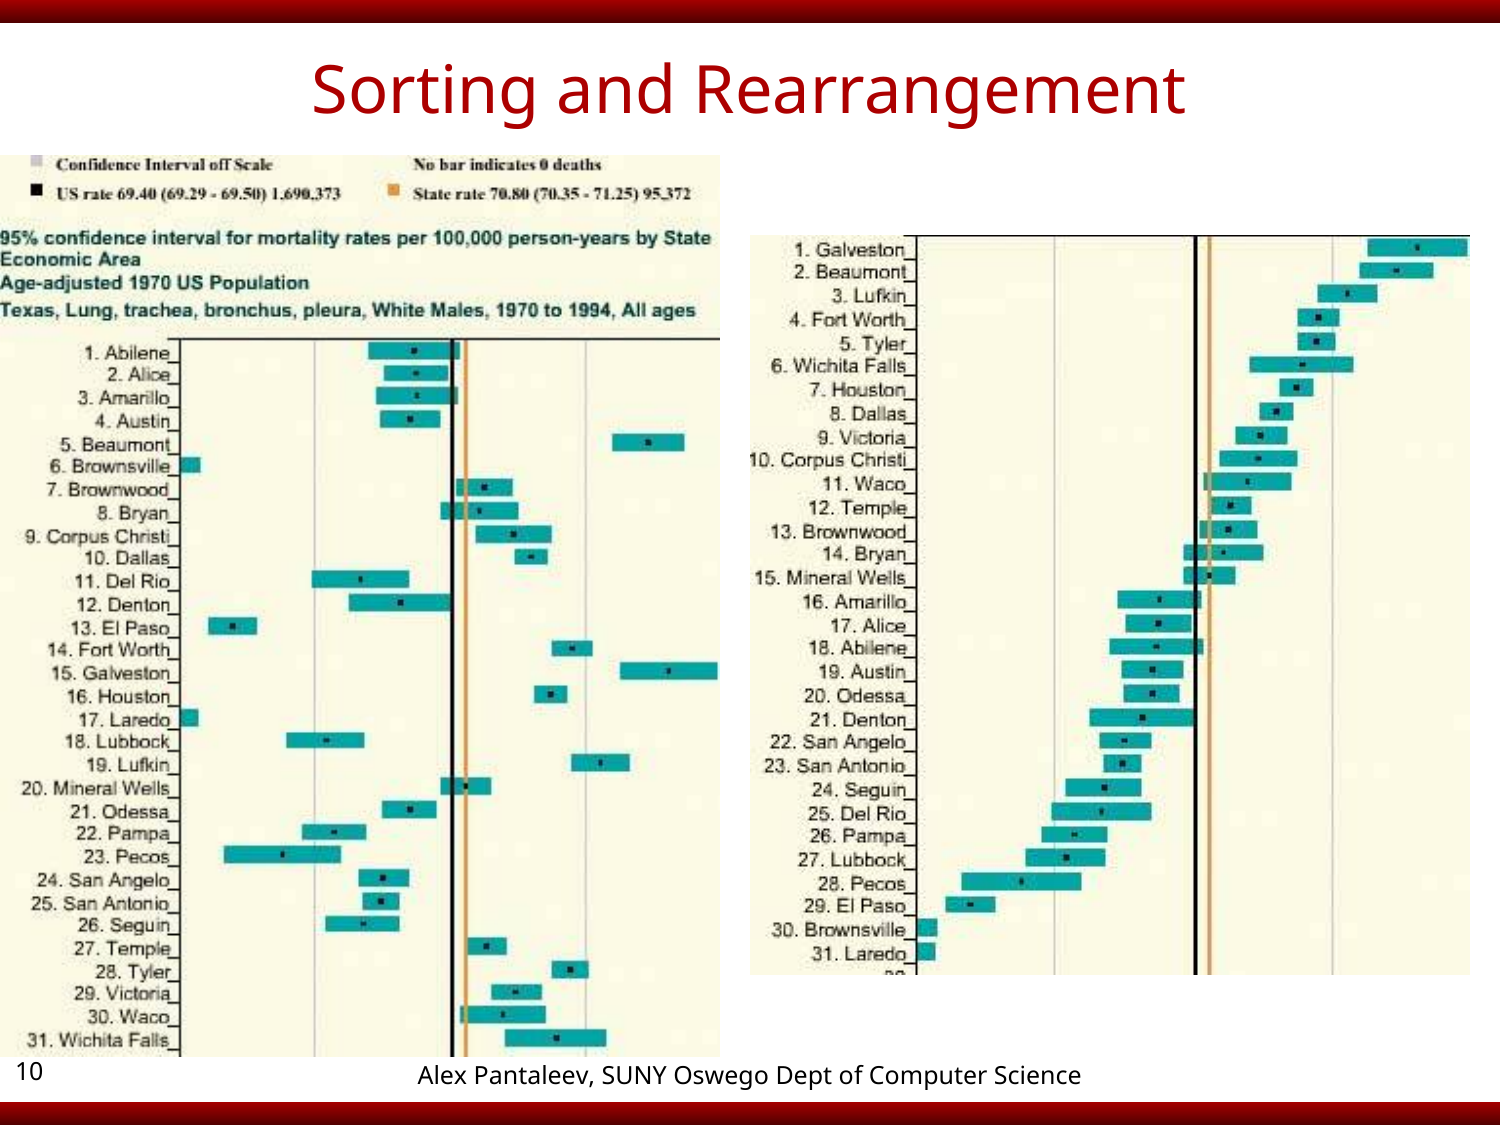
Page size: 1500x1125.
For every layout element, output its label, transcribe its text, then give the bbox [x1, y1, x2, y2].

picture [750, 235, 1470, 976]
title Sorting and Rearrangement [0, 24, 1500, 150]
picture [0, 155, 720, 1057]
